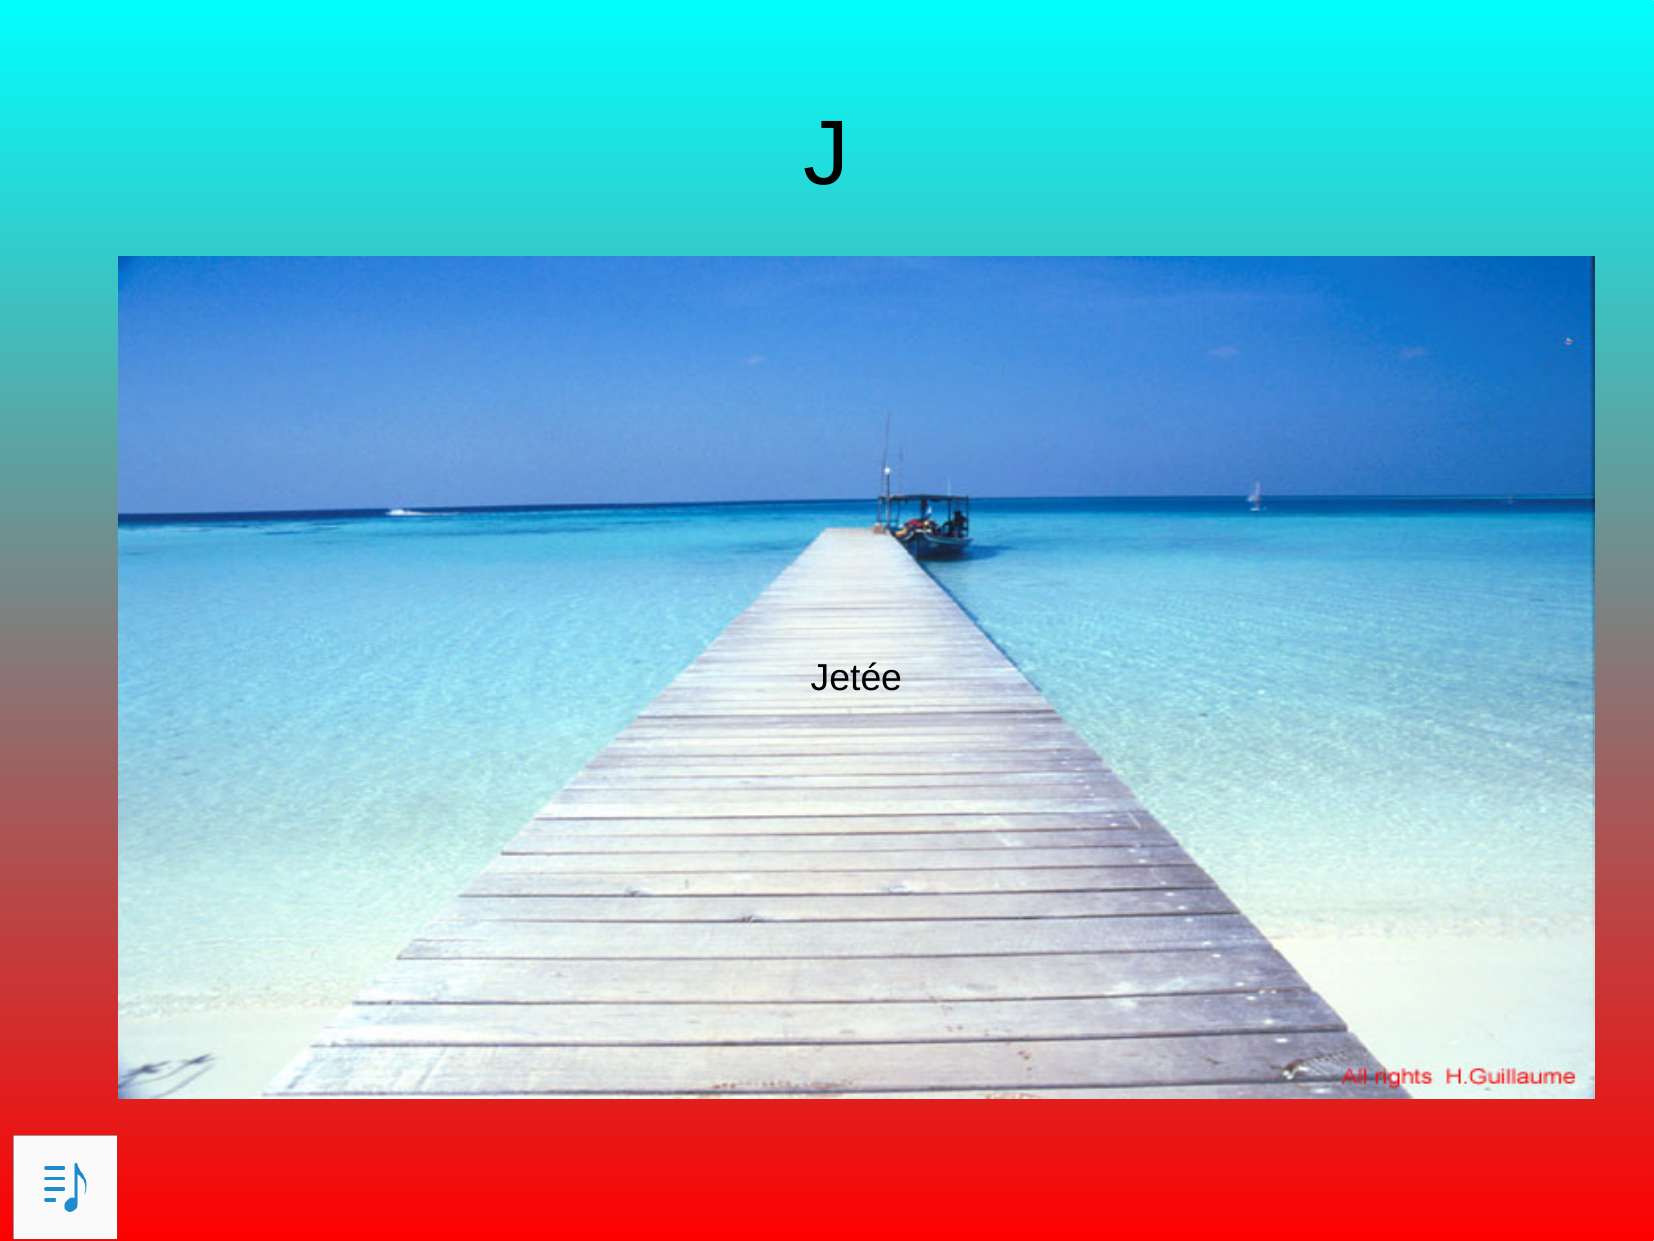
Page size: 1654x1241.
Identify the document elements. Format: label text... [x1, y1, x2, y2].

picture [118, 256, 1595, 1099]
text_box [11, 1133, 119, 1241]
title J [82, 49, 1571, 257]
